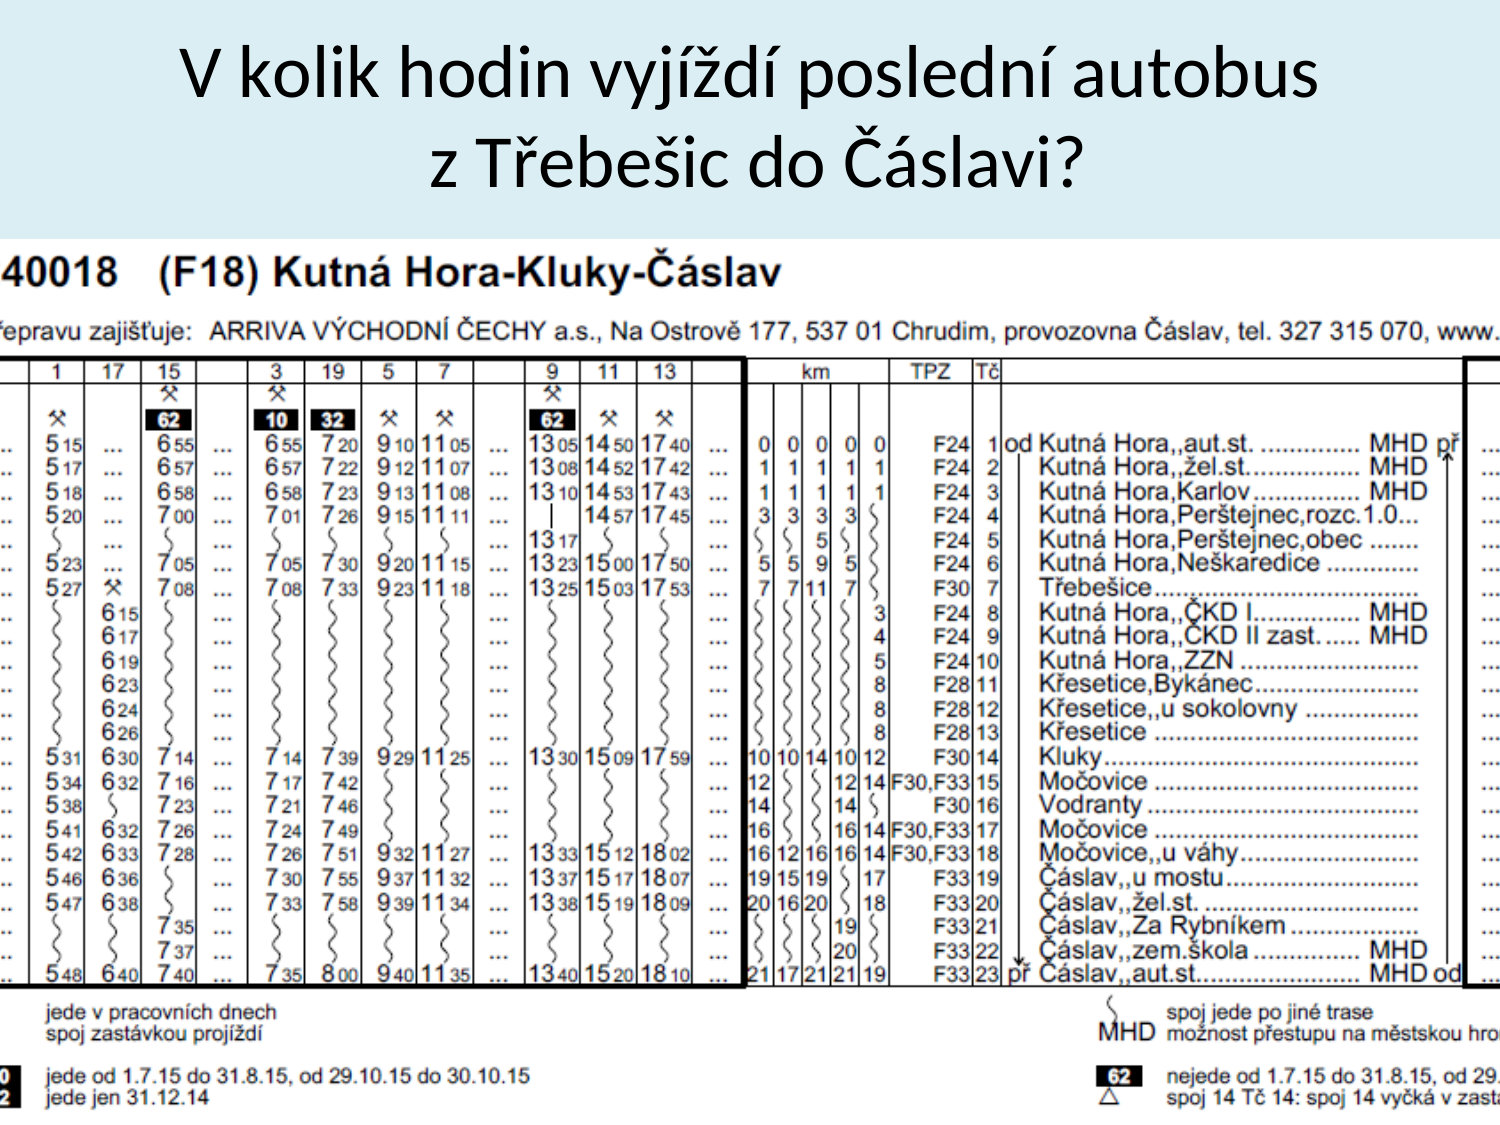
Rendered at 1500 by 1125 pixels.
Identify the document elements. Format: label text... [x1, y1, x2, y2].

text_box [0, 239, 1500, 1125]
title V kolik hodin vyjíždí poslední autobus z Třebešic do Čáslavi? [88, 15, 1412, 211]
